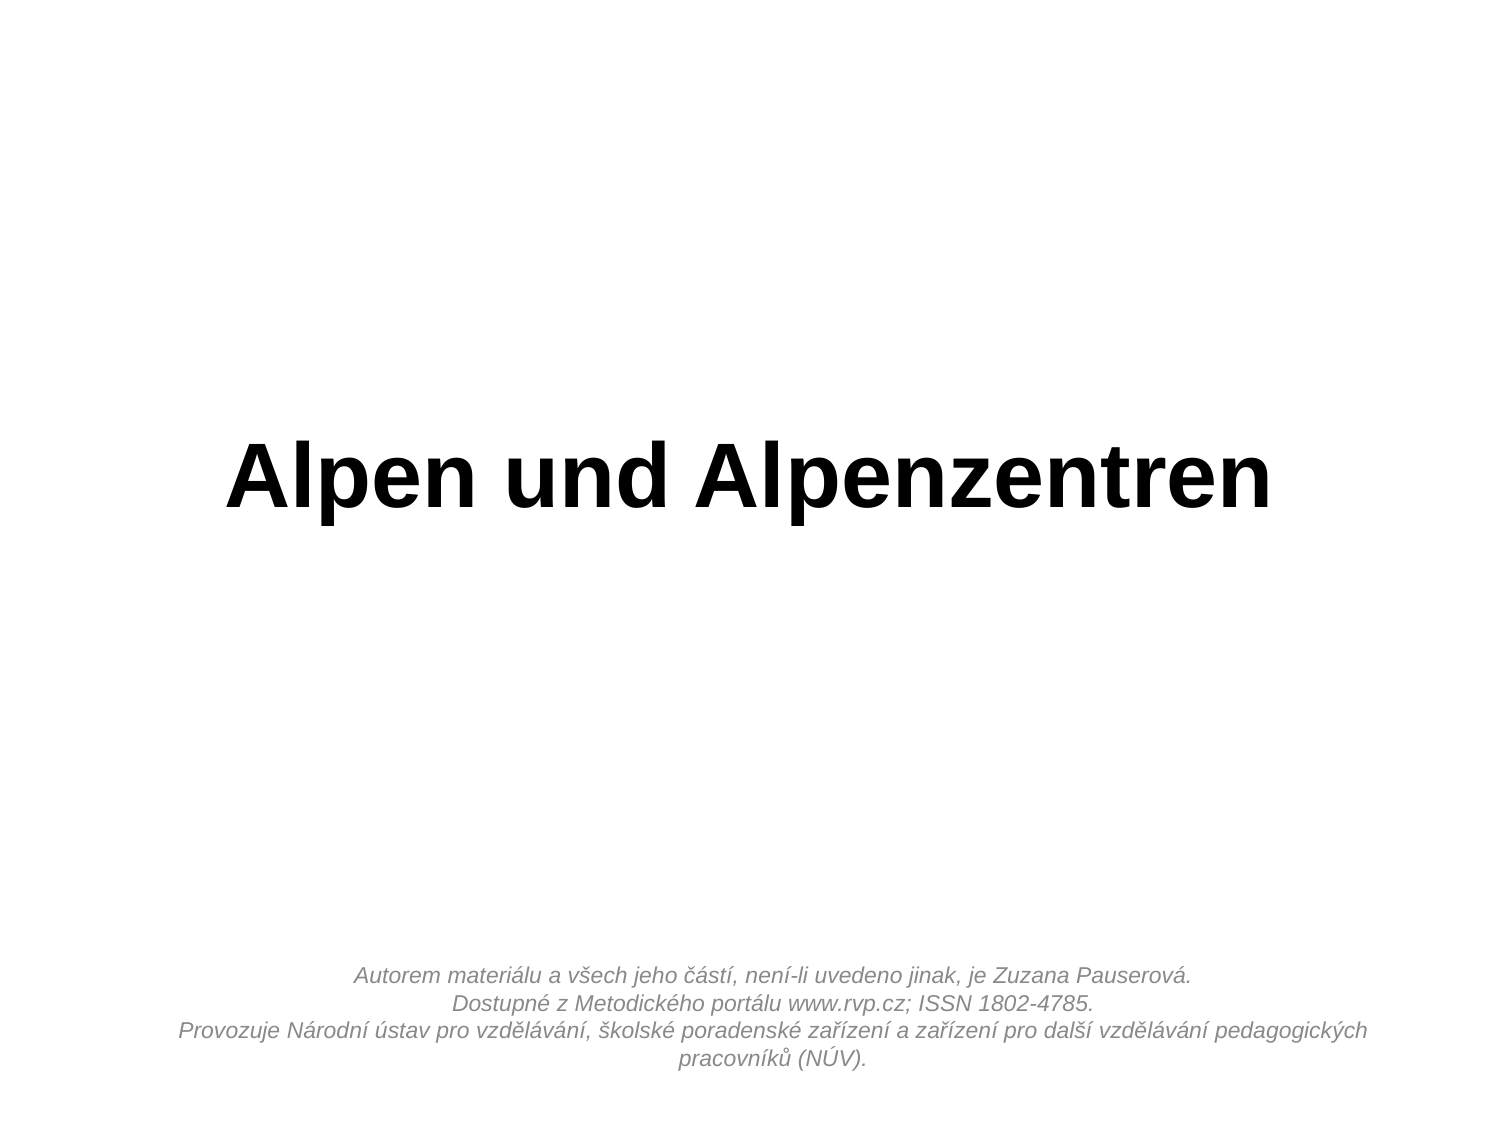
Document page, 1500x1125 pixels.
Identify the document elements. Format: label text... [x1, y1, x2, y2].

text_box Autorem materiálu a všech jeho částí, není-li uvedeno jinak, je Zuzana Pauserová. Dostupné z Metodického portálu www.rvp.cz; ISSN 1802-4785. Provozuje Národní ústav pro vzdělávání, školské poradenské zařízení a zařízení pro další vzdělávání pedagogických pracovníků (NÚV). [159, 999, 1388, 1060]
title Alpen und Alpenzentren [112, 349, 1388, 592]
